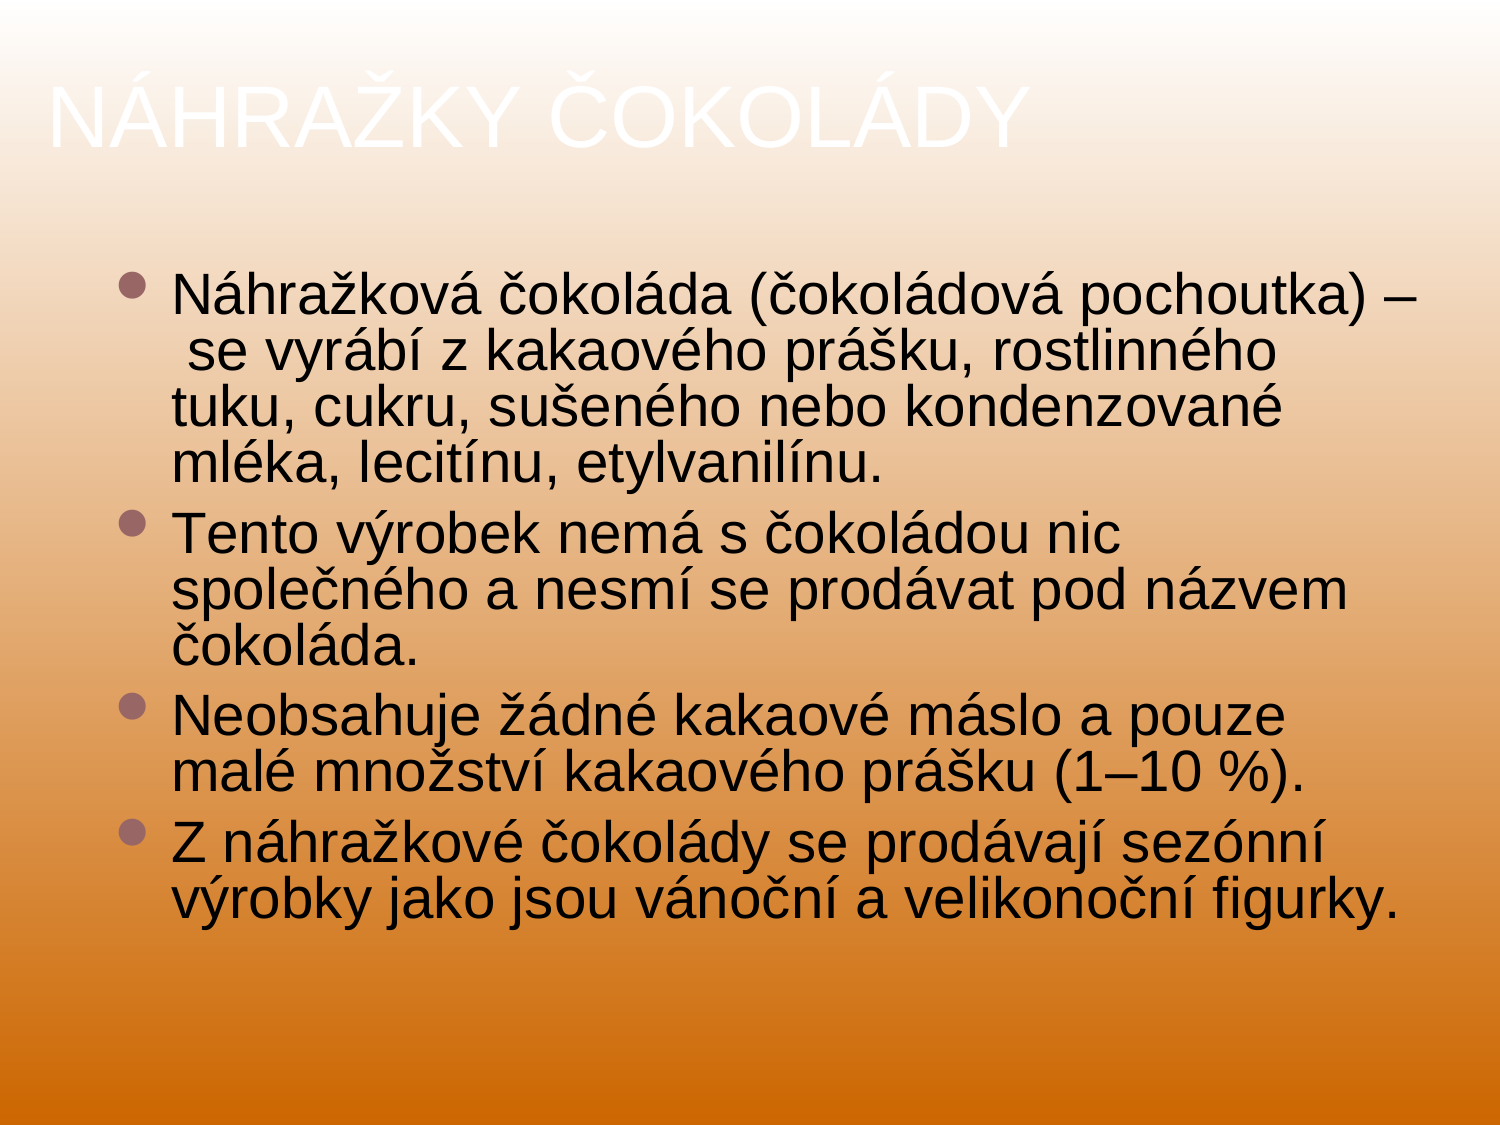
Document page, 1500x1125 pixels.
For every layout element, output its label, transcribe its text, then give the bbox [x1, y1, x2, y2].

title NÁHRAŽKY ČOKOLÁDY [31, 37, 1347, 188]
list Náhražková čokoláda (čokoládová pochoutka) – se vyrábí z kakaového prášku, rostlinného tuku, cukru, sušeného nebo kondenzované mléka, lecitínu, etylvanilínu. Tento výrobek nemá s čokoládou nic společného a nesmí se prodávat pod názvem čokoláda. Neobsahuje žádné kakaové máslo a pouze malé množství kakaového prášku (1–10 %). Z náhražkové čokolády se prodávají sezónní výrobky jako jsou vánoční a velikonoční figurky. [99, 262, 1436, 1012]
